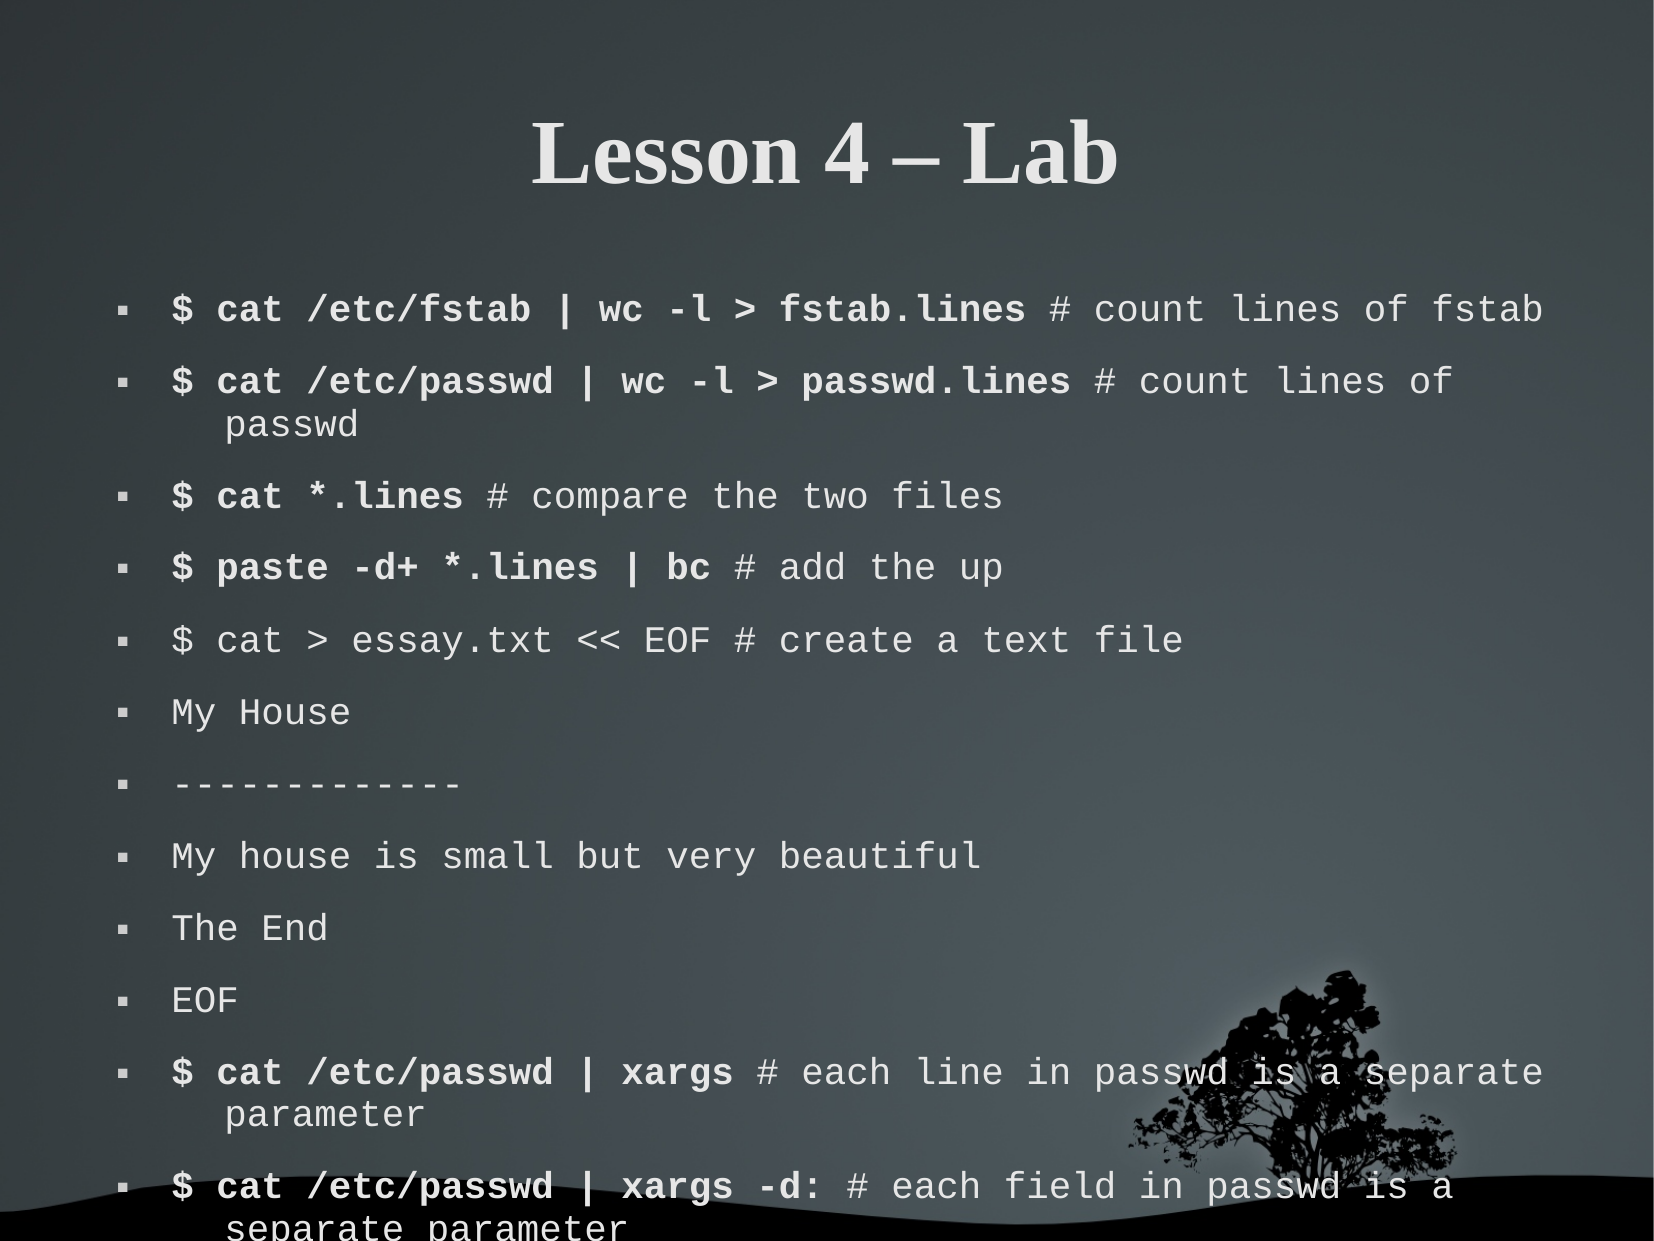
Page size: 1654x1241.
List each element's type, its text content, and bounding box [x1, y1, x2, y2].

title Lesson 4 – Lab [82, 49, 1571, 257]
list $ cat /etc/fstab | wc -l > fstab.lines # count lines of fstab $ cat /etc/passwd | wc -l > passwd.lines # count lines of passwd $ cat *.lines # compare the two files $ paste -d+ *.lines | bc # add the up $ cat > essay.txt << EOF # create a text file My House ------------- My house is small but very beautiful The End EOF $ cat /etc/passwd | xargs # each line in passwd is a separate parameter $ cat /etc/passwd | xargs -d: # each field in passwd is a separate parameter $ cat /etc/passwd | xargs -d: -n 1 > user.list # Each field on a different line, saved in user.list $ cat /etc/passwd | xargs -d: -n 2 # two fields on each line [82, 290, 1571, 1241]
picture [0, 0, 1654, 1241]
